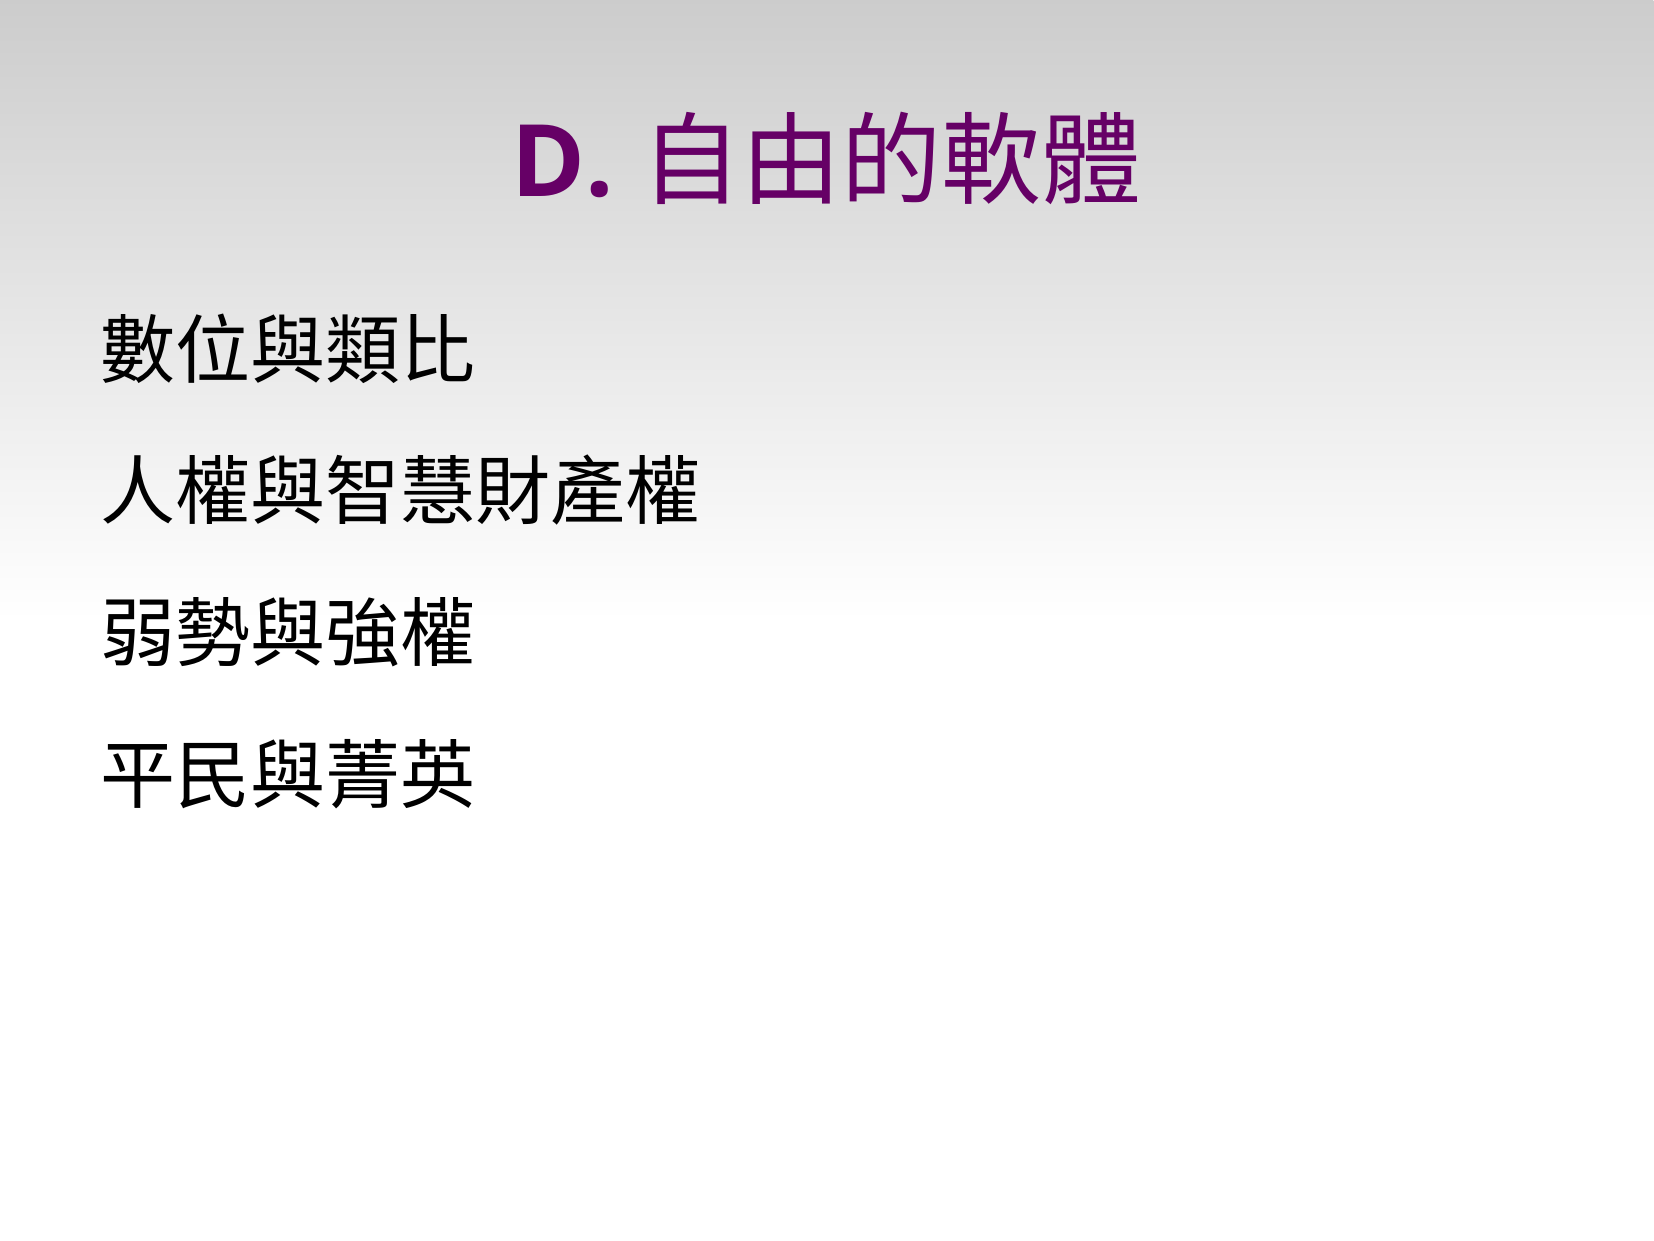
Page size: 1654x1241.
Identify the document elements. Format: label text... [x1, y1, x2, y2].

list 數位與類比 人權與智慧財產權 弱勢與強權 平民與菁英 [82, 290, 1571, 1094]
title D.自由的軟體 [82, 56, 1571, 250]
